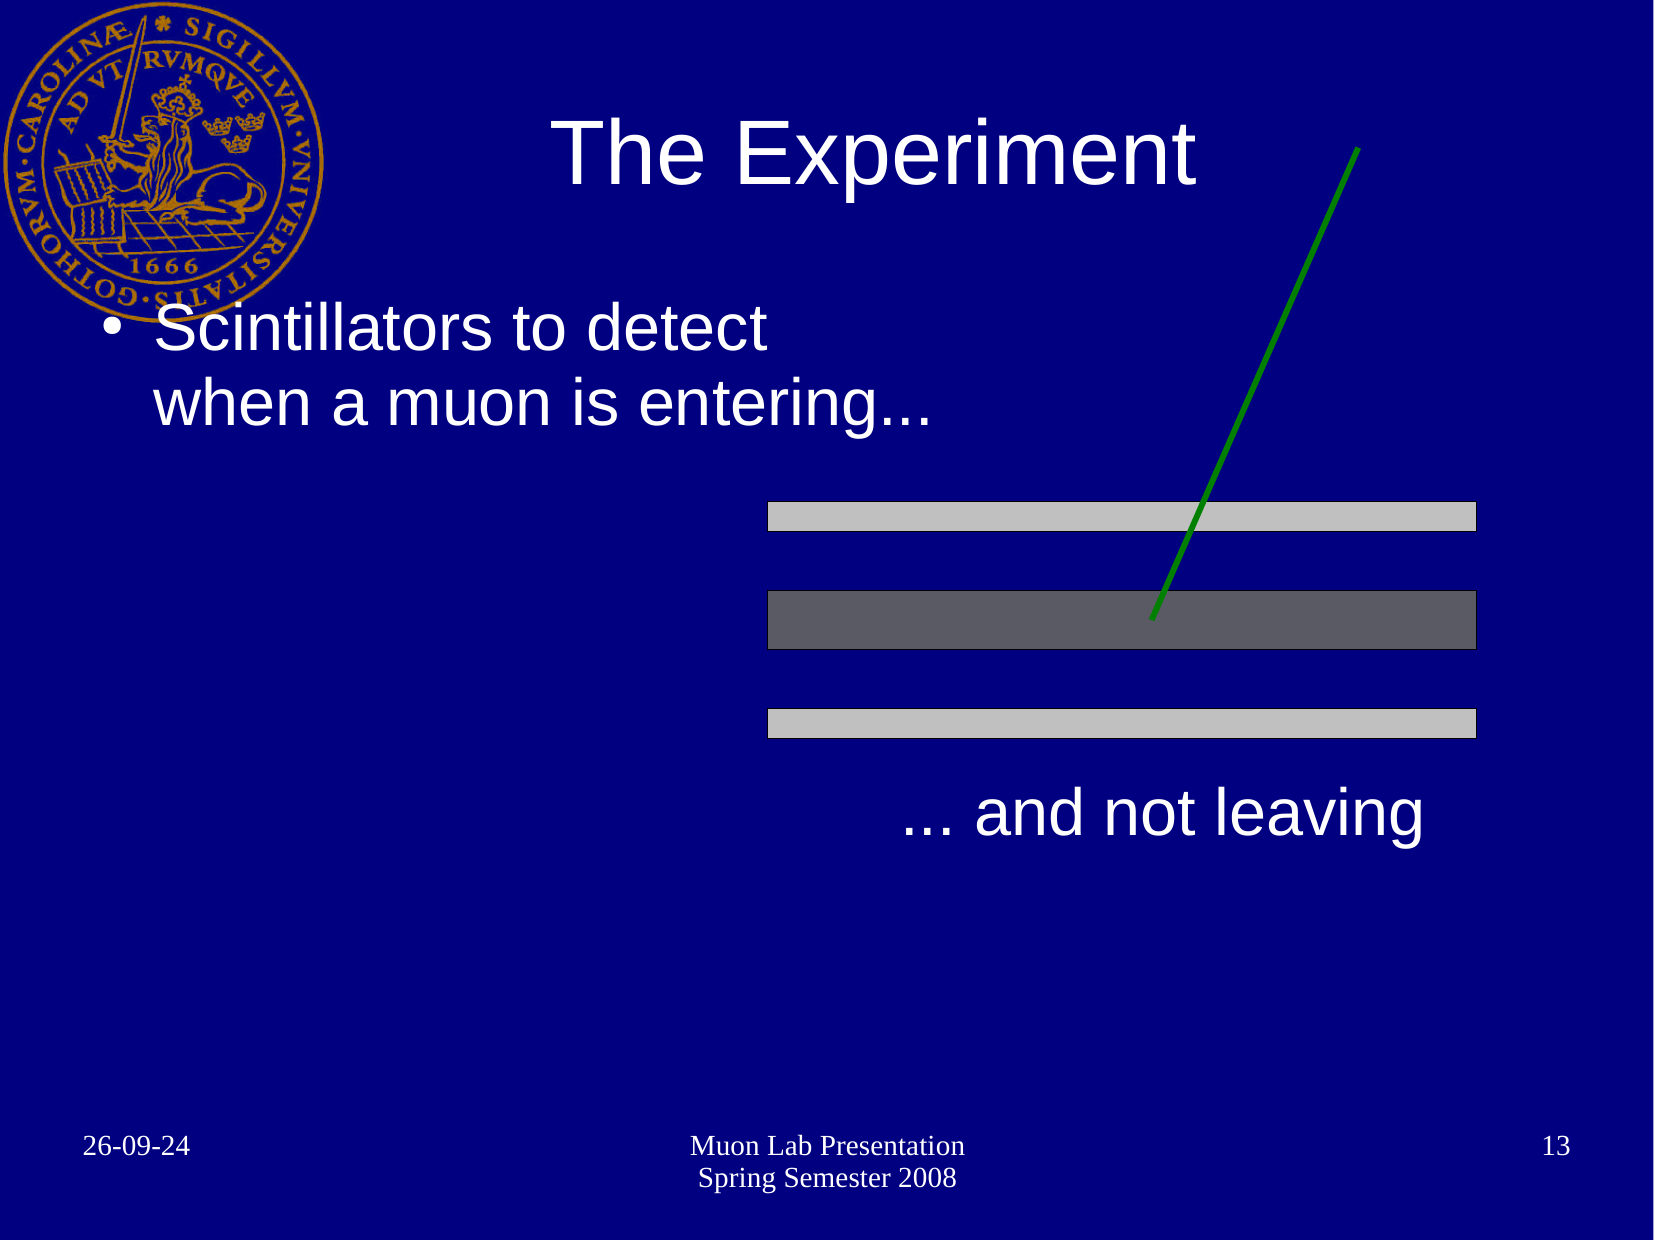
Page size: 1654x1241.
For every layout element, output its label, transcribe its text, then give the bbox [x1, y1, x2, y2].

text_box [767, 501, 1200, 532]
text_box [1194, 501, 1477, 532]
text_box [767, 590, 1477, 650]
title The Experiment [177, 49, 1571, 257]
picture [0, 0, 325, 325]
text_box [767, 708, 1477, 739]
list Scintillators to detect when a muon is entering... [82, 290, 1571, 1109]
text_box ... and not leaving [885, 767, 1477, 858]
